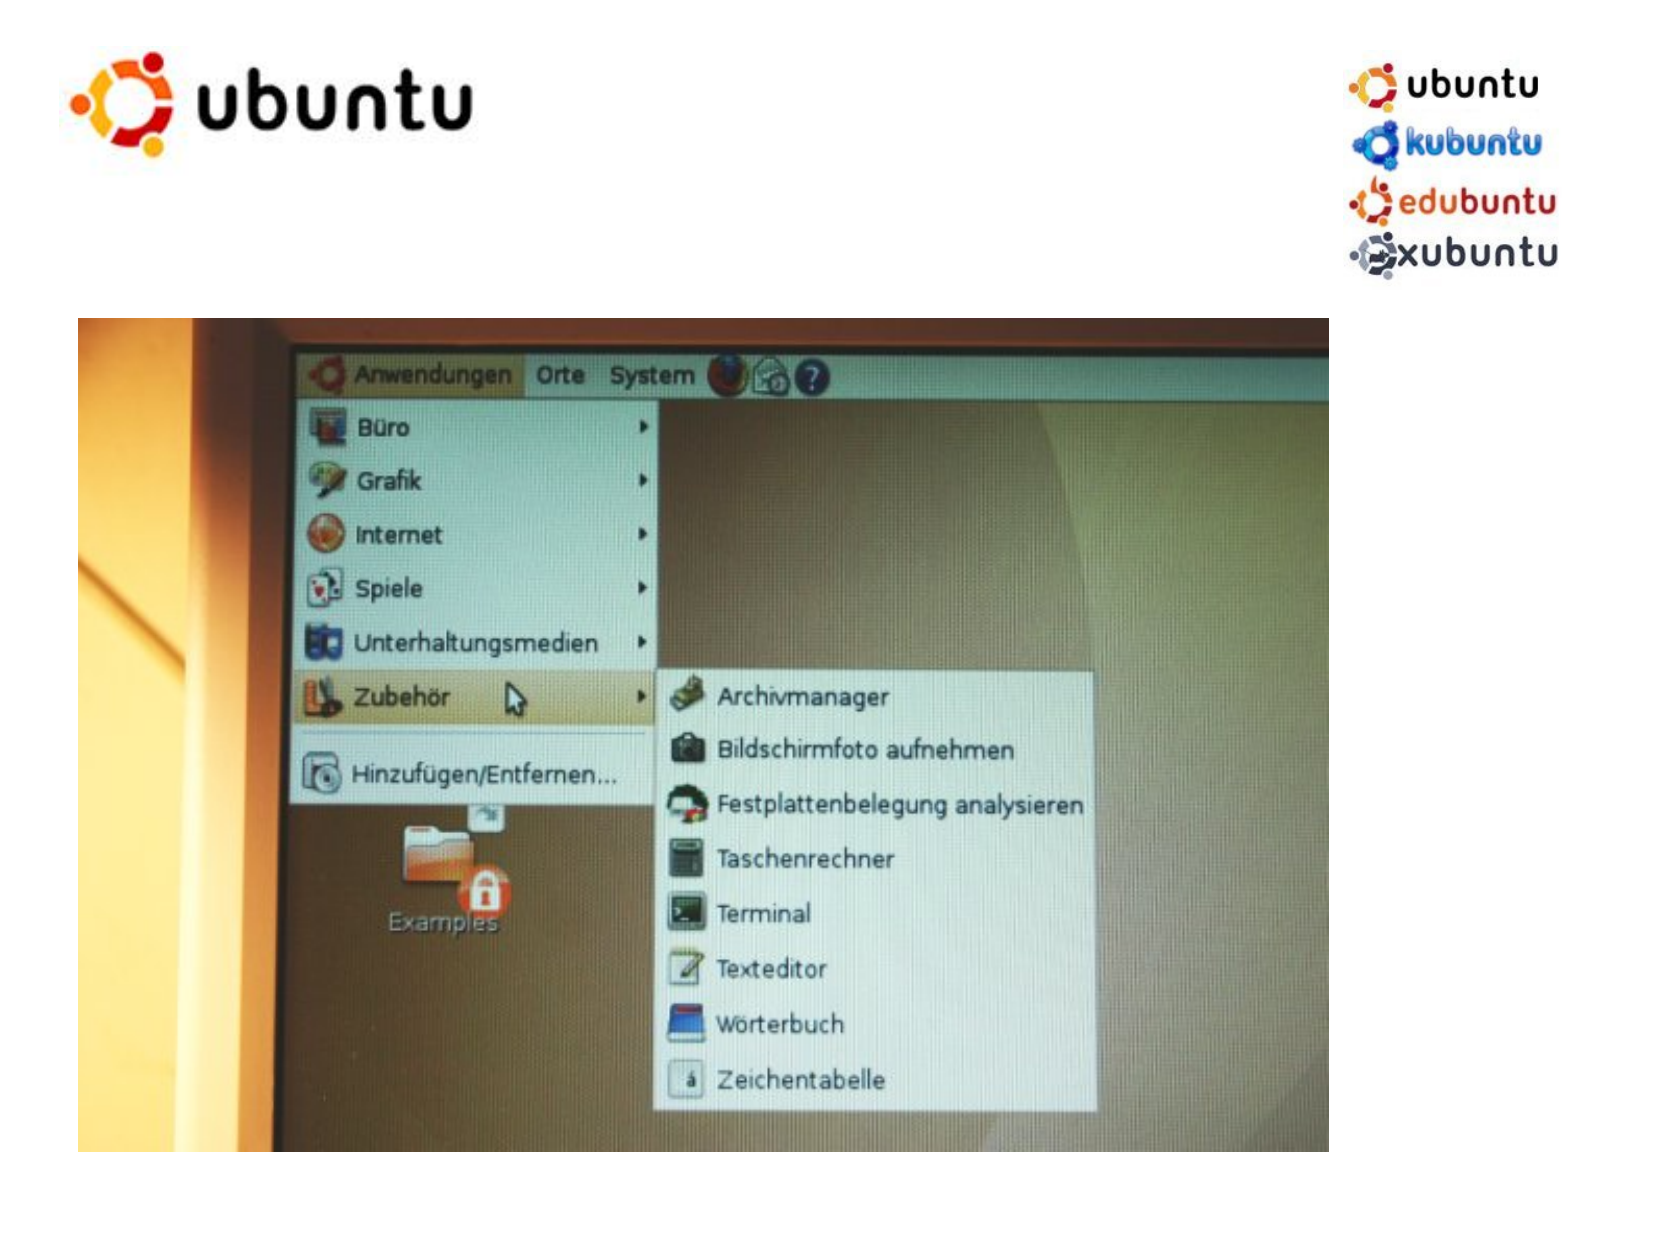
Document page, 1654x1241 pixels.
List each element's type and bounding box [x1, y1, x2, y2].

picture [1343, 50, 1565, 296]
picture [59, 46, 501, 178]
picture [78, 318, 1329, 1152]
